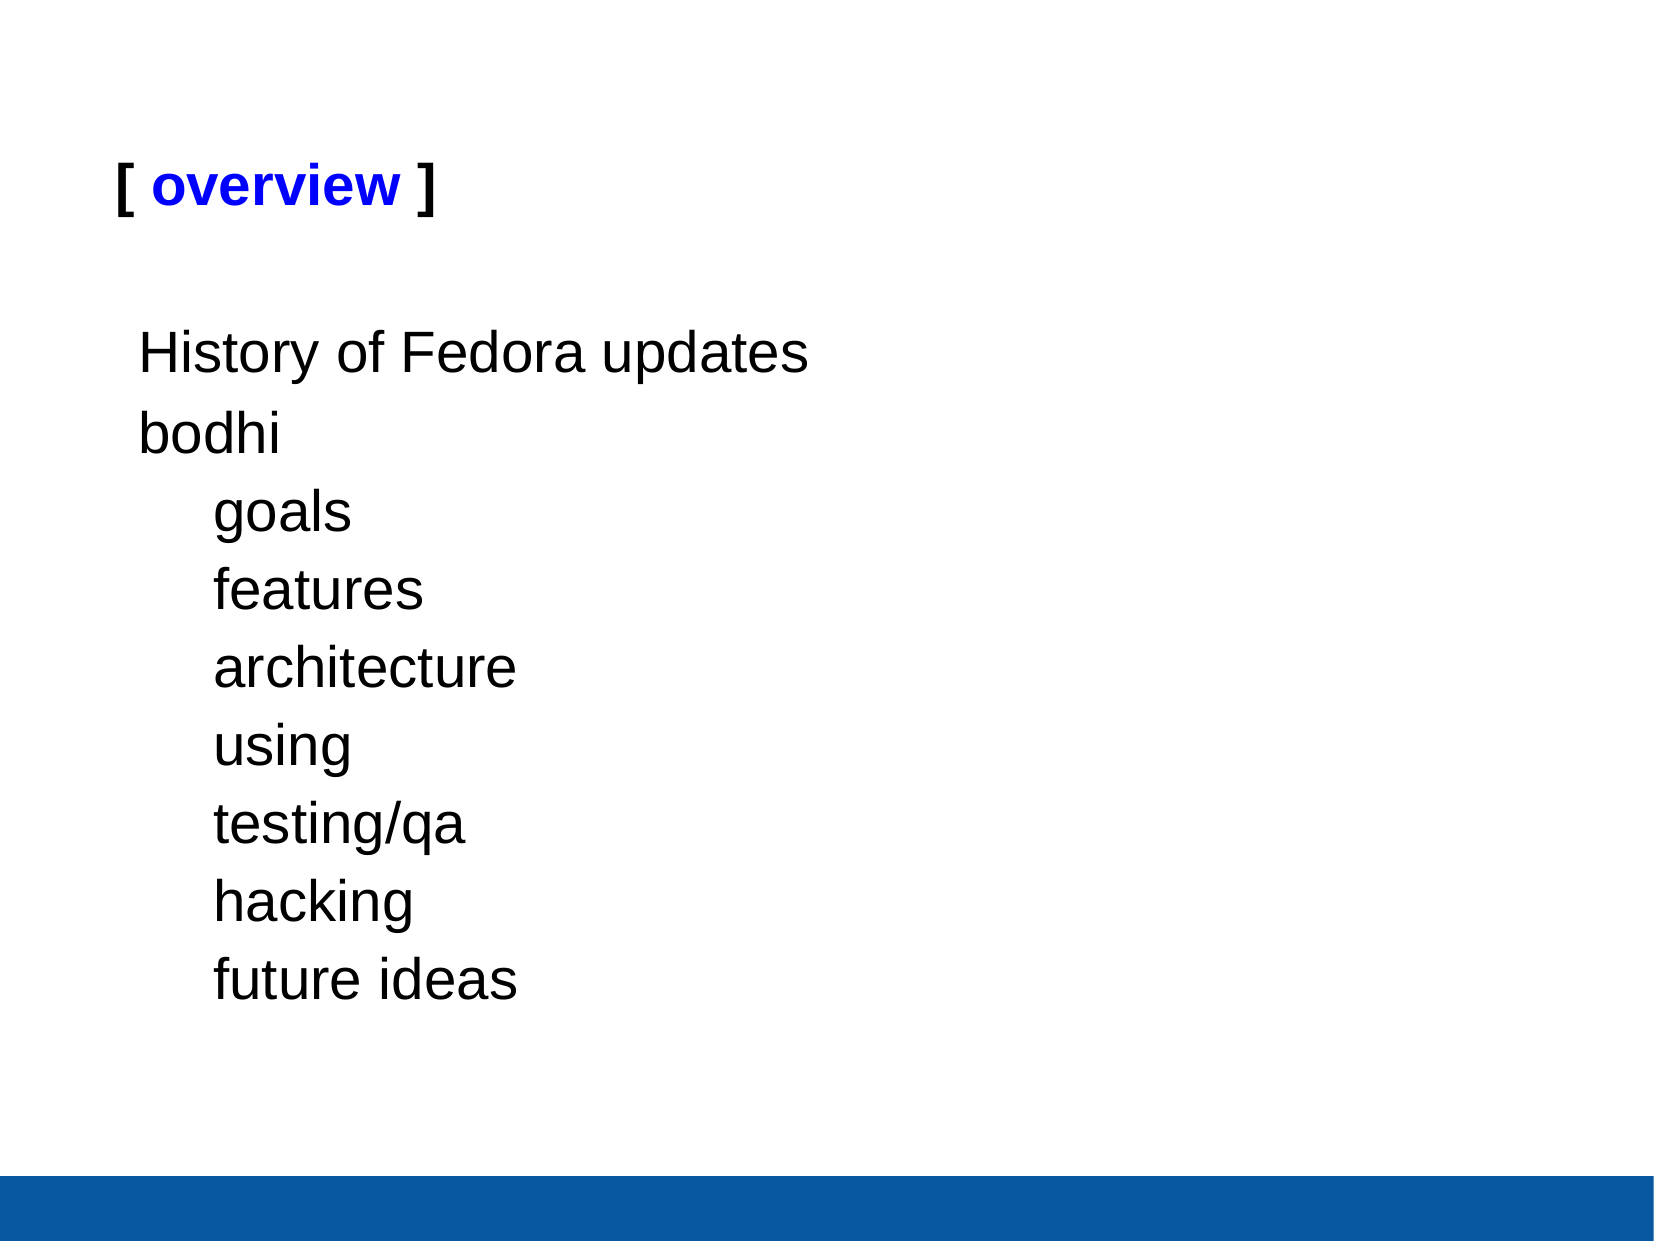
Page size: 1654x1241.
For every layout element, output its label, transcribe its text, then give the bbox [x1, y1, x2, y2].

picture [0, 1176, 1654, 1241]
list History of Fedora updates bodhi goals features architecture using testing/qa hacking future ideas [123, 312, 1464, 1020]
title [ overview ] [115, 130, 1521, 241]
